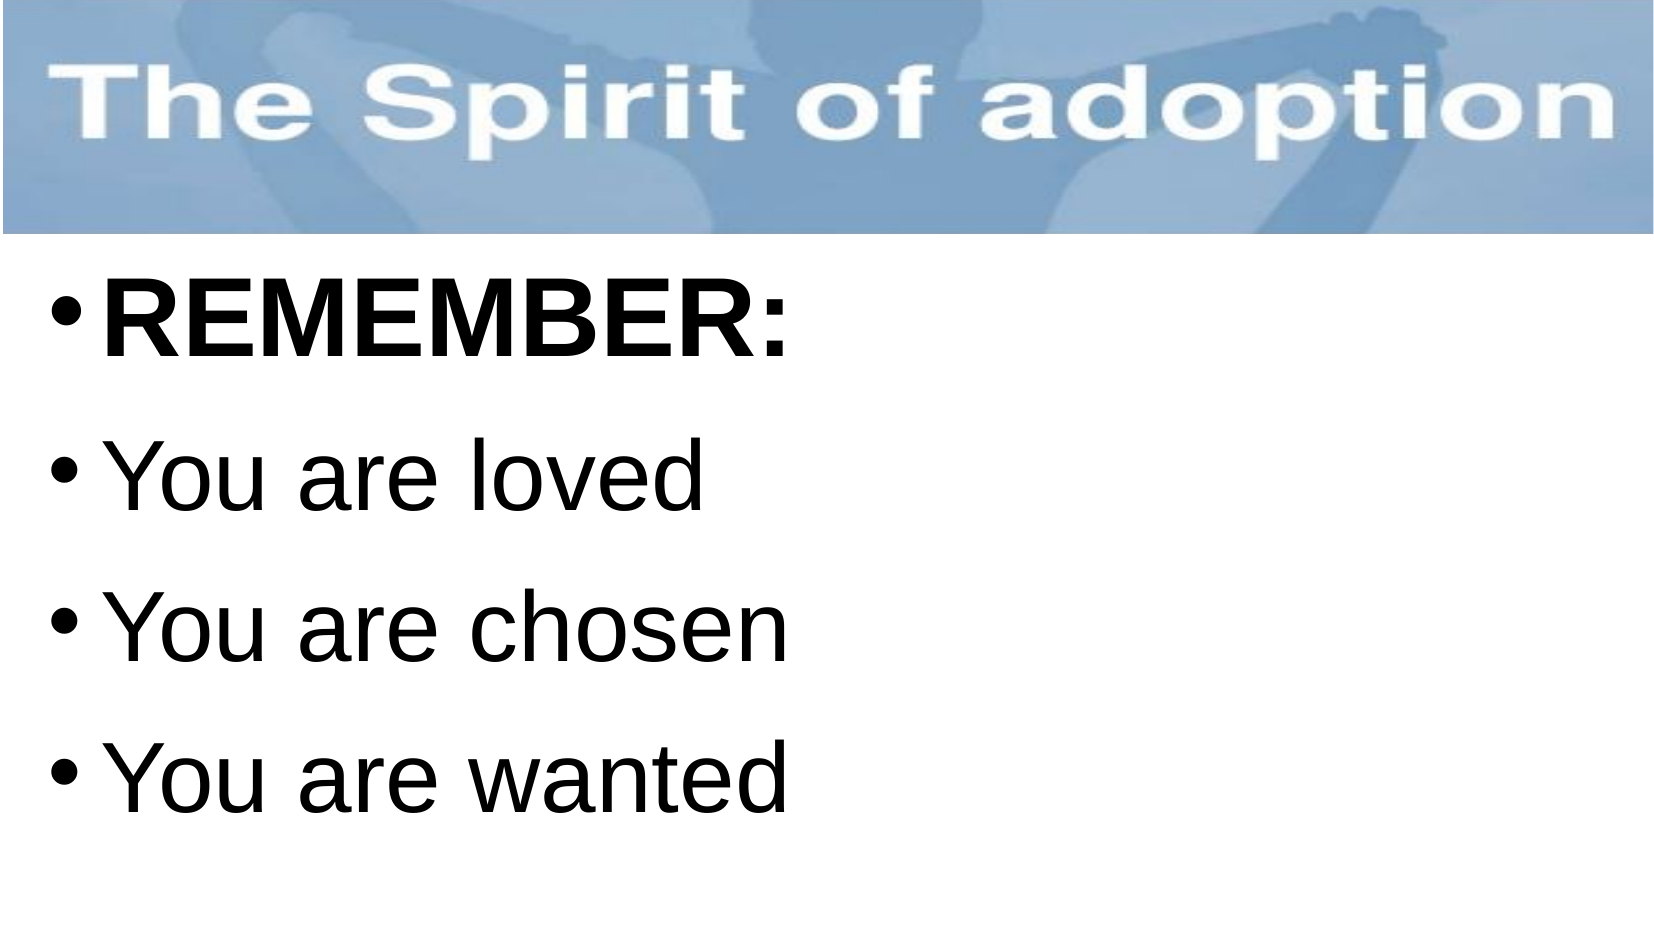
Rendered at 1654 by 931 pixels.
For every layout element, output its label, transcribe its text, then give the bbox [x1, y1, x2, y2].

picture [0, 0, 1654, 234]
text_box REMEMBER: You are loved You are chosen You are wanted [29, 254, 1620, 915]
